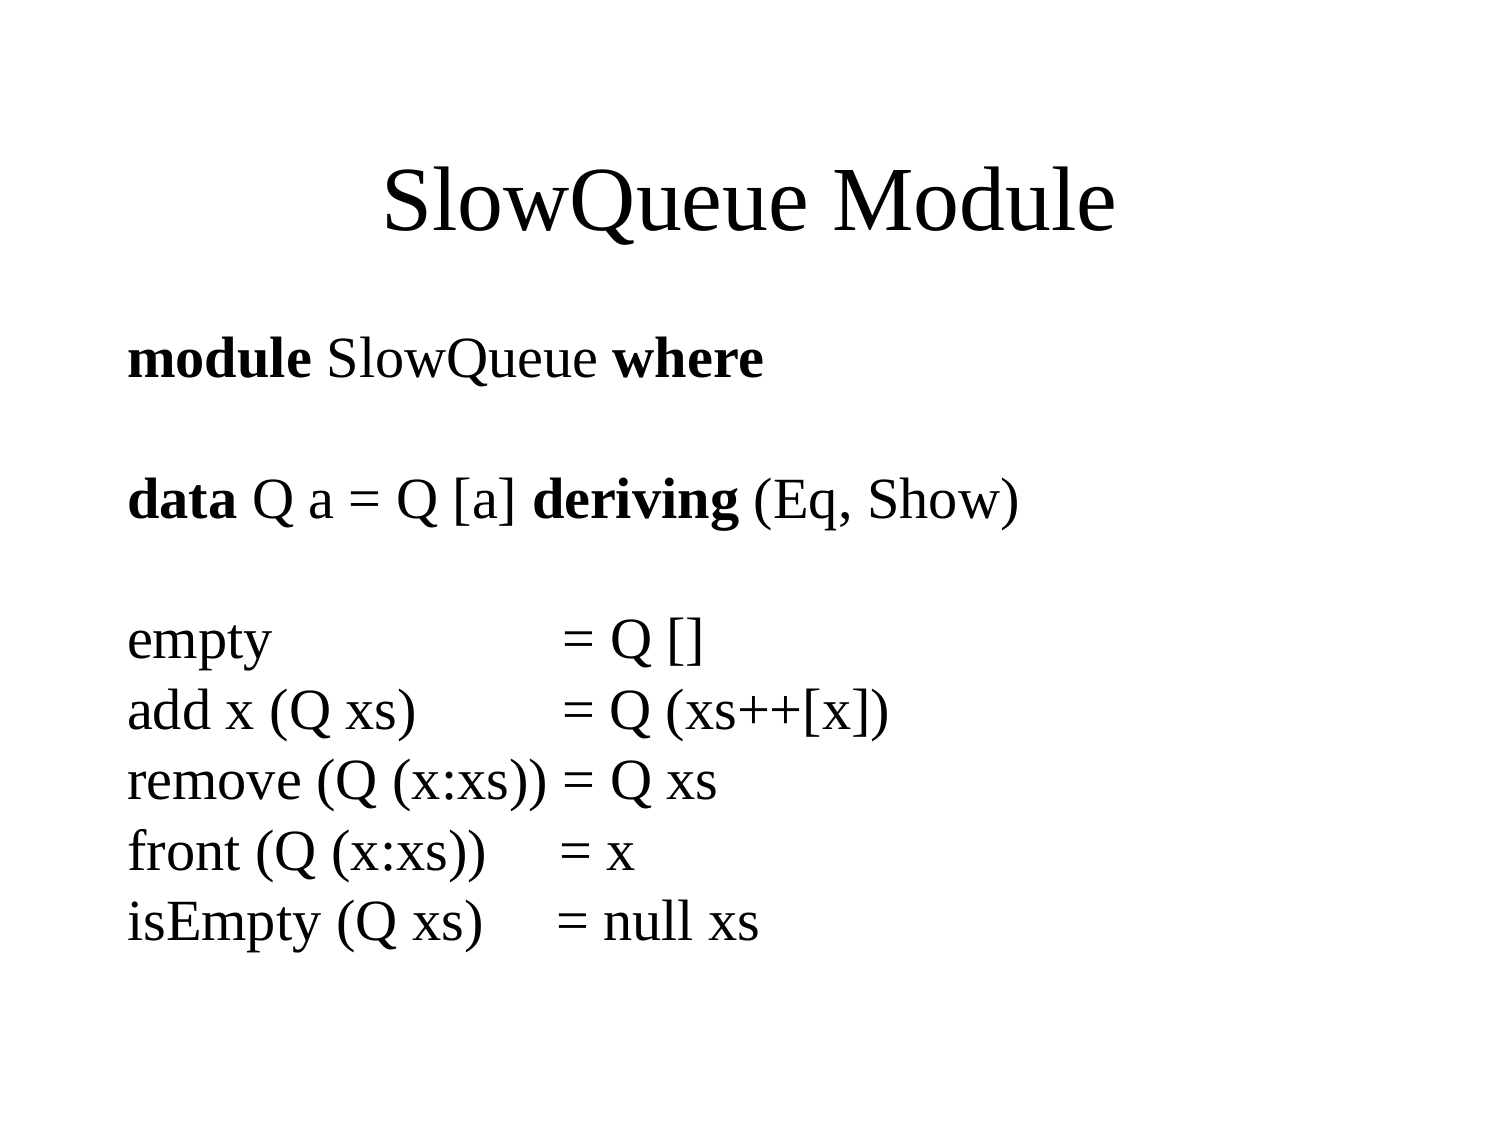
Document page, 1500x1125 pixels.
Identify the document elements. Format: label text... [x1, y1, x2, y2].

list module SlowQueue where data Q a = Q [a] deriving (Eq, Show) empty = Q [] add x (Q xs) = Q (xs++[x]) remove (Q (x:xs)) = Q xs front (Q (x:xs)) = x isEmpty (Q xs) = null xs [112, 324, 1388, 1000]
title SlowQueue Module [112, 99, 1388, 288]
